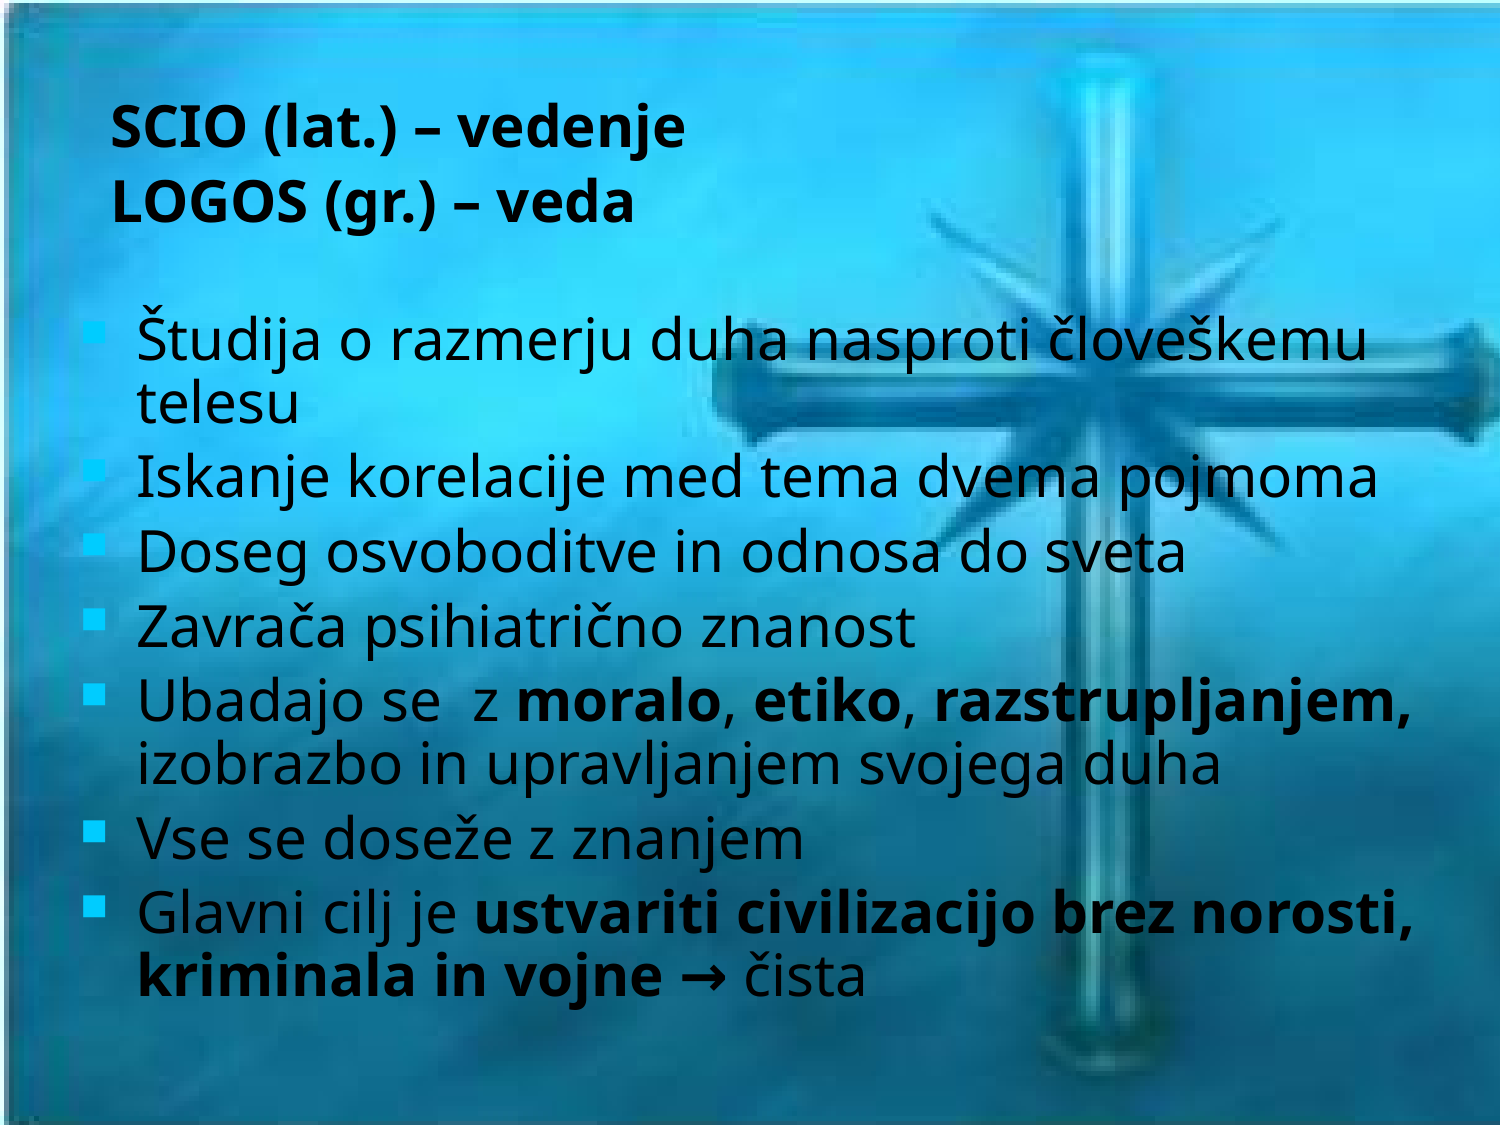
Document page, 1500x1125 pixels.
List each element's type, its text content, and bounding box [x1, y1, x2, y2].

list SCIO (lat.) – vedenje LOGOS (gr.) – veda Študija o razmerju duha nasproti človeškemu telesu Iskanje korelacije med tema dvema pojmoma Doseg osvoboditve in odnosa do sveta Zavrača psihiatrično znanost Ubadajo se z moralo, etiko, razstrupljanjem, izobrazbo in upravljanjem svojega duha Vse se doseže z znanjem Glavni cilj je ustvariti civilizacijo brez norosti, kriminala in vojne → čista [64, 90, 1447, 1083]
picture [0, 0, 1500, 1125]
